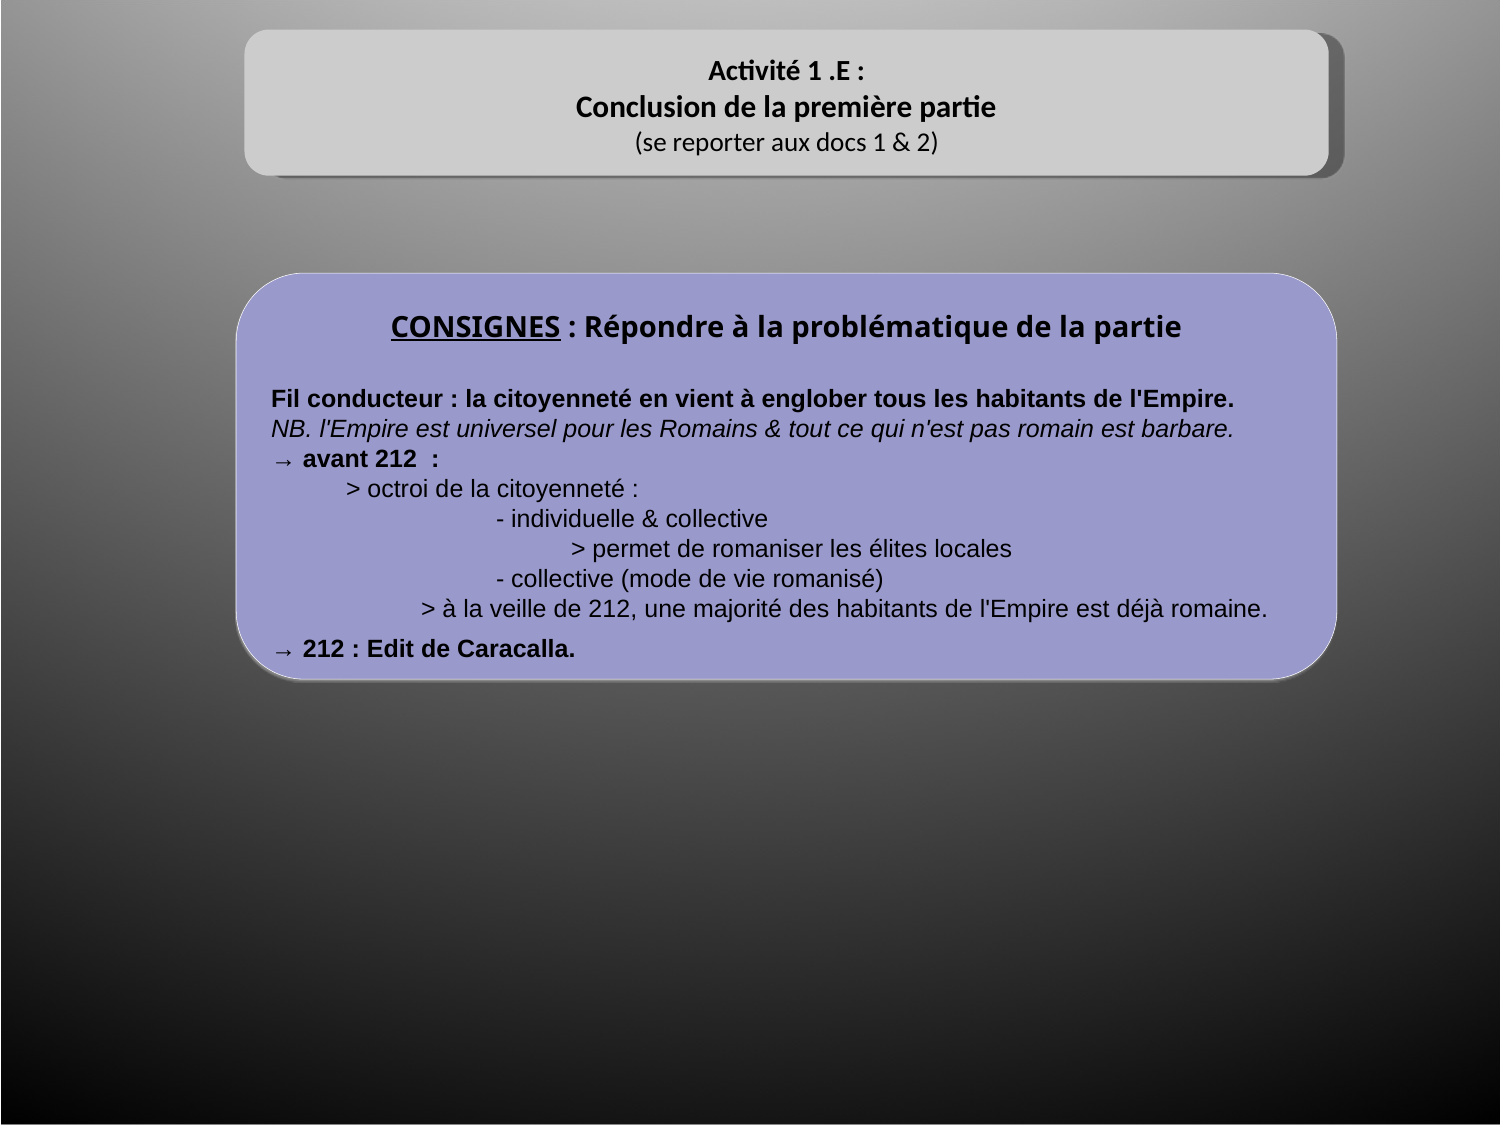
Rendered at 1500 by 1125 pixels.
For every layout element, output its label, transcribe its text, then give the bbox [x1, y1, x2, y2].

picture [0, 0, 1500, 1125]
text_box Activité 1 .E : Conclusion de la première partie (se reporter aux docs 1 & 2) [244, 29, 1329, 176]
text_box CONSIGNES : Répondre à la problématique de la partie Fil conducteur : la citoyenneté en vient à englober tous les habitants de l'Empire. NB. l'Empire est universel pour les Romains & tout ce qui n'est pas romain est barbare. → avant 212 : > octroi de la citoyenneté : - individuelle & collective > permet de romaniser les élites locales - collective (mode de vie romanisé) > à la veille de 212, une majorité des habitants de l'Empire est déjà romaine. → 212 : Edit de Caracalla. [236, 273, 1337, 680]
